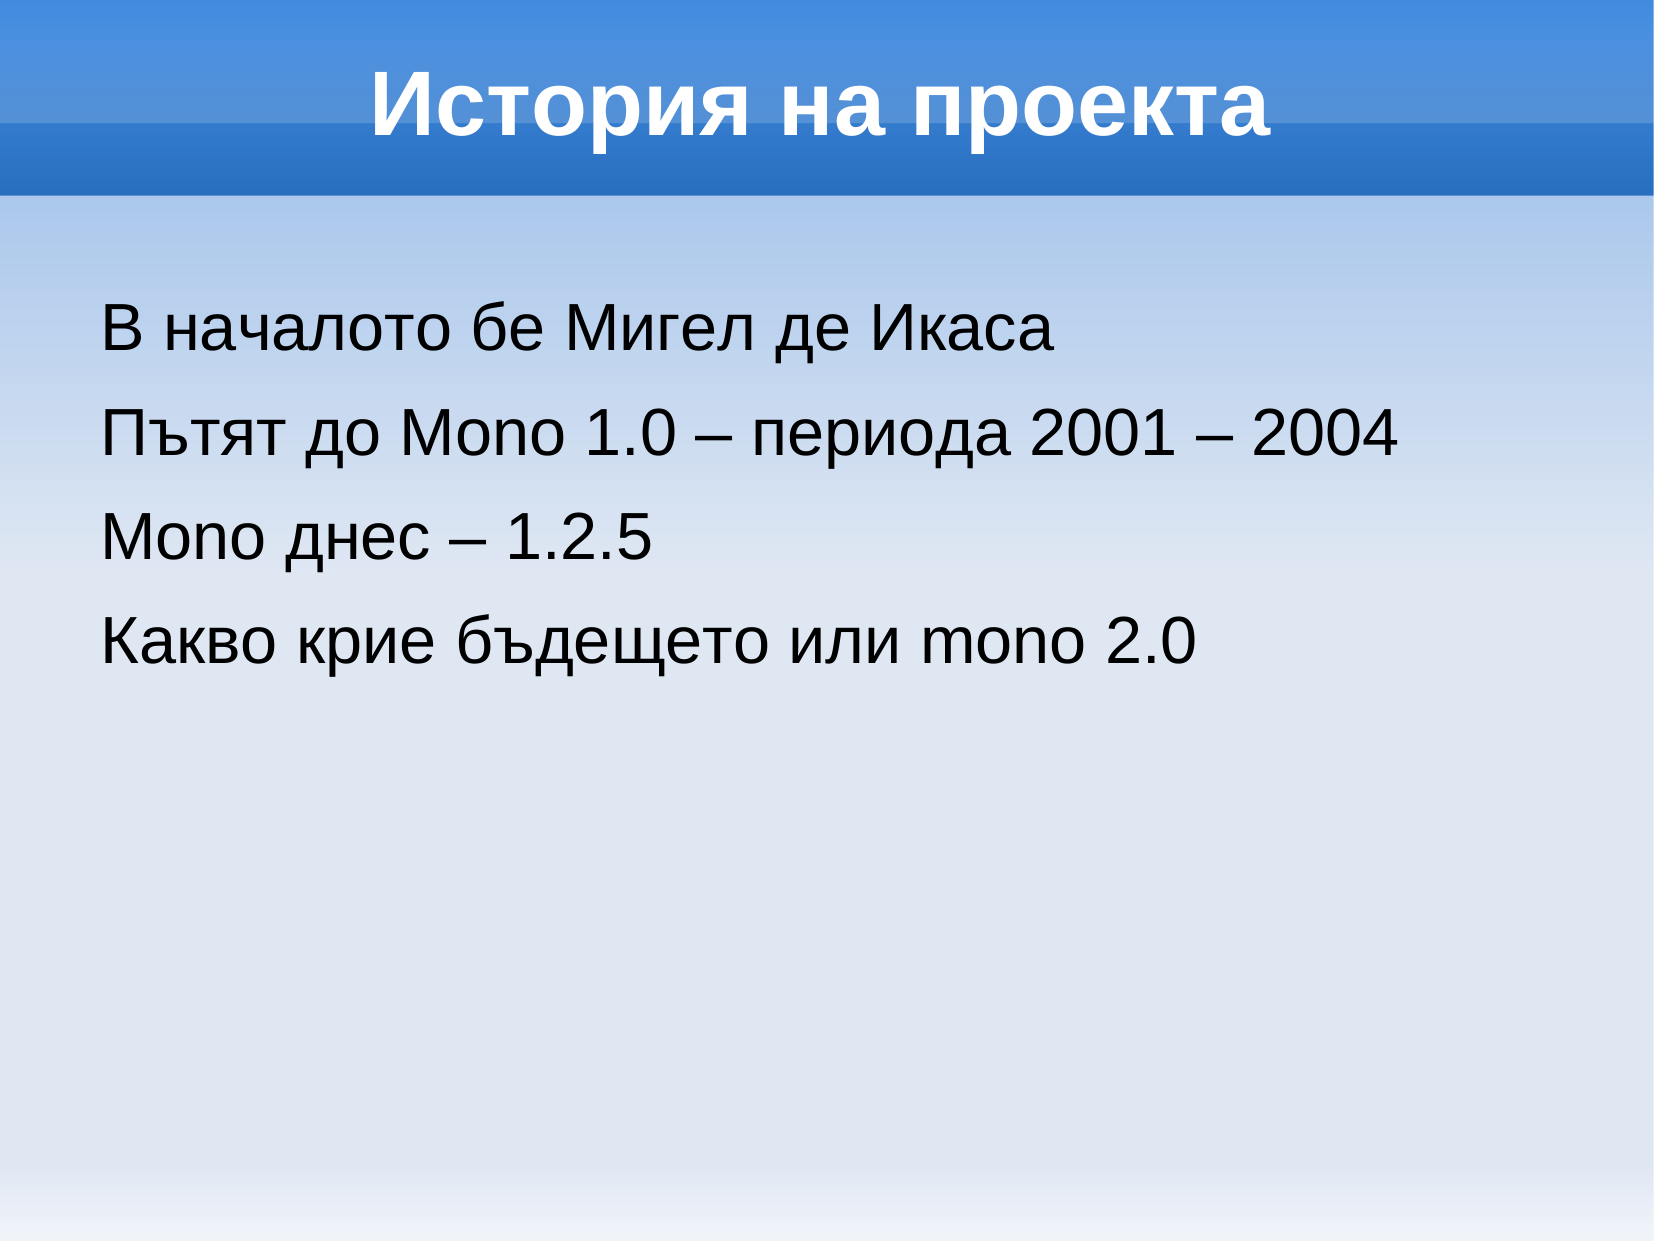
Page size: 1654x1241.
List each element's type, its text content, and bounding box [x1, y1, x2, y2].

list В началото бе Мигел де Икаса Пътят до Mono 1.0 – периода 2001 – 2004 Mono днес – 1.2.5 Какво крие бъдещето или mono 2.0 [82, 290, 1571, 1094]
title История на проекта [76, 7, 1565, 200]
picture [0, 0, 1654, 1241]
